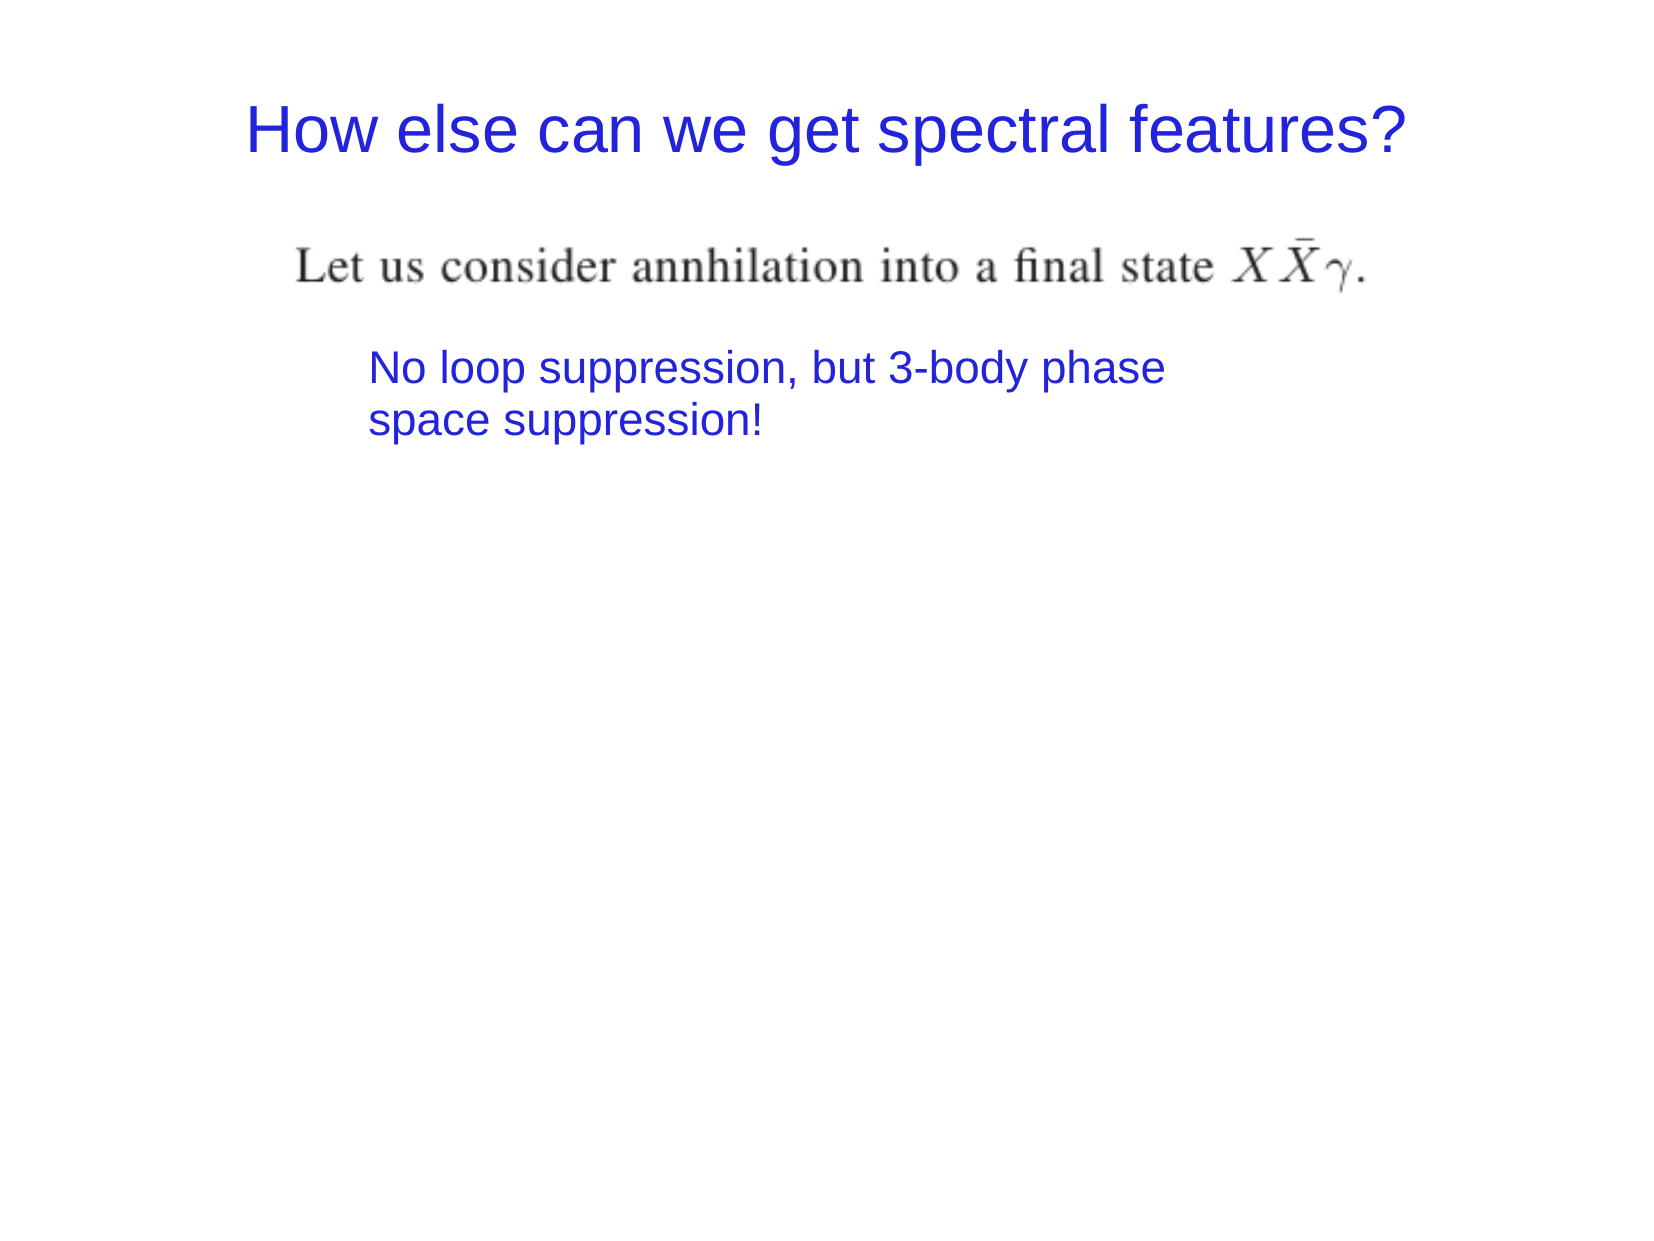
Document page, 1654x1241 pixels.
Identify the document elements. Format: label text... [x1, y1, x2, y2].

title How else can we get spectral features? [82, 25, 1571, 233]
picture [265, 191, 1377, 312]
text_box No loop suppression, but 3-body phase space suppression! [353, 335, 1311, 453]
